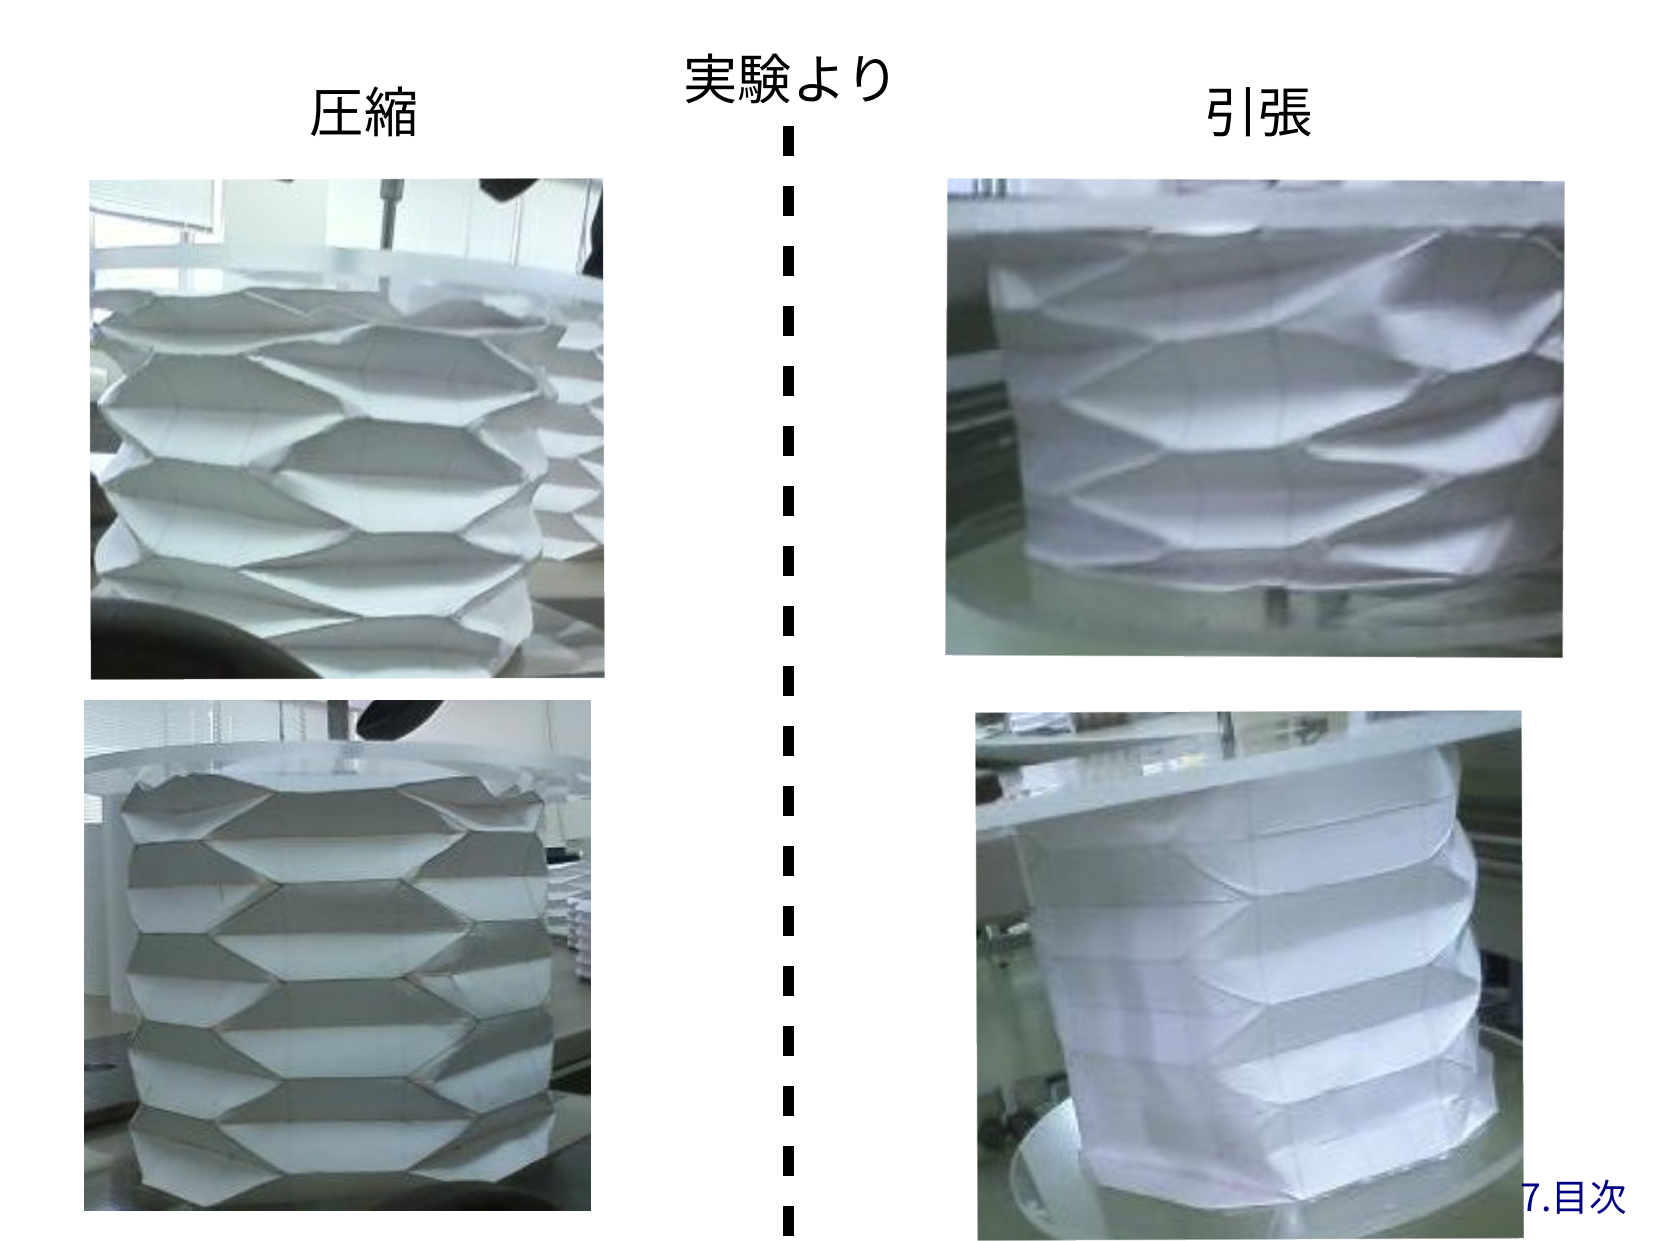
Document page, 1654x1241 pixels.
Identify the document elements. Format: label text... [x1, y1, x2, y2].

text_box 7.目次 [1505, 1160, 1652, 1241]
picture [88, 177, 605, 680]
text_box 実験より [668, 29, 916, 116]
text_box 引張 [1189, 61, 1329, 148]
picture [944, 177, 1565, 658]
text_box 圧縮 [295, 61, 443, 148]
picture [974, 709, 1524, 1241]
picture [84, 700, 591, 1211]
